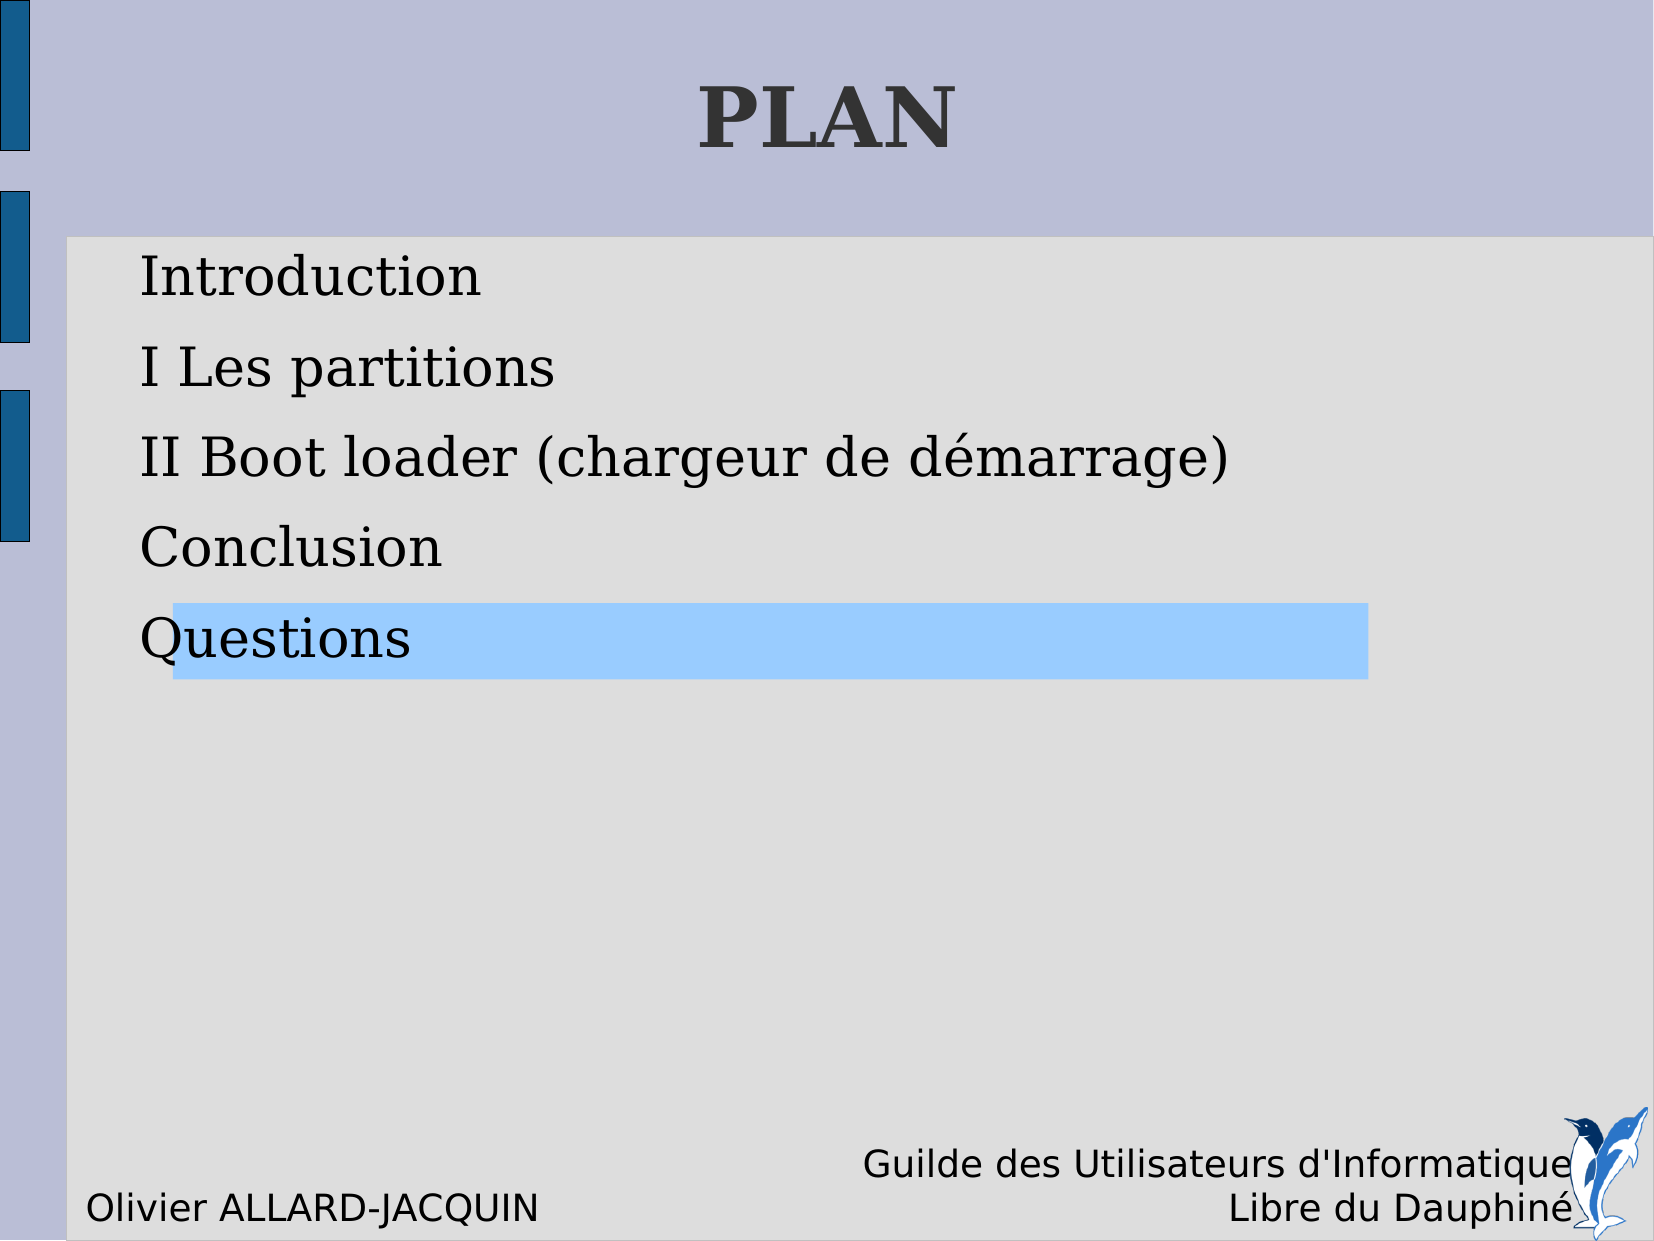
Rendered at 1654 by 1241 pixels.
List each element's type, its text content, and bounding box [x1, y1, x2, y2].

text_box [1315, 603, 1369, 680]
list Introduction I Les partitions II Boot loader (chargeur de démarrage) Conclusion Questions [121, 245, 1315, 1132]
picture [1564, 1107, 1648, 1241]
title PLAN [121, 14, 1534, 222]
